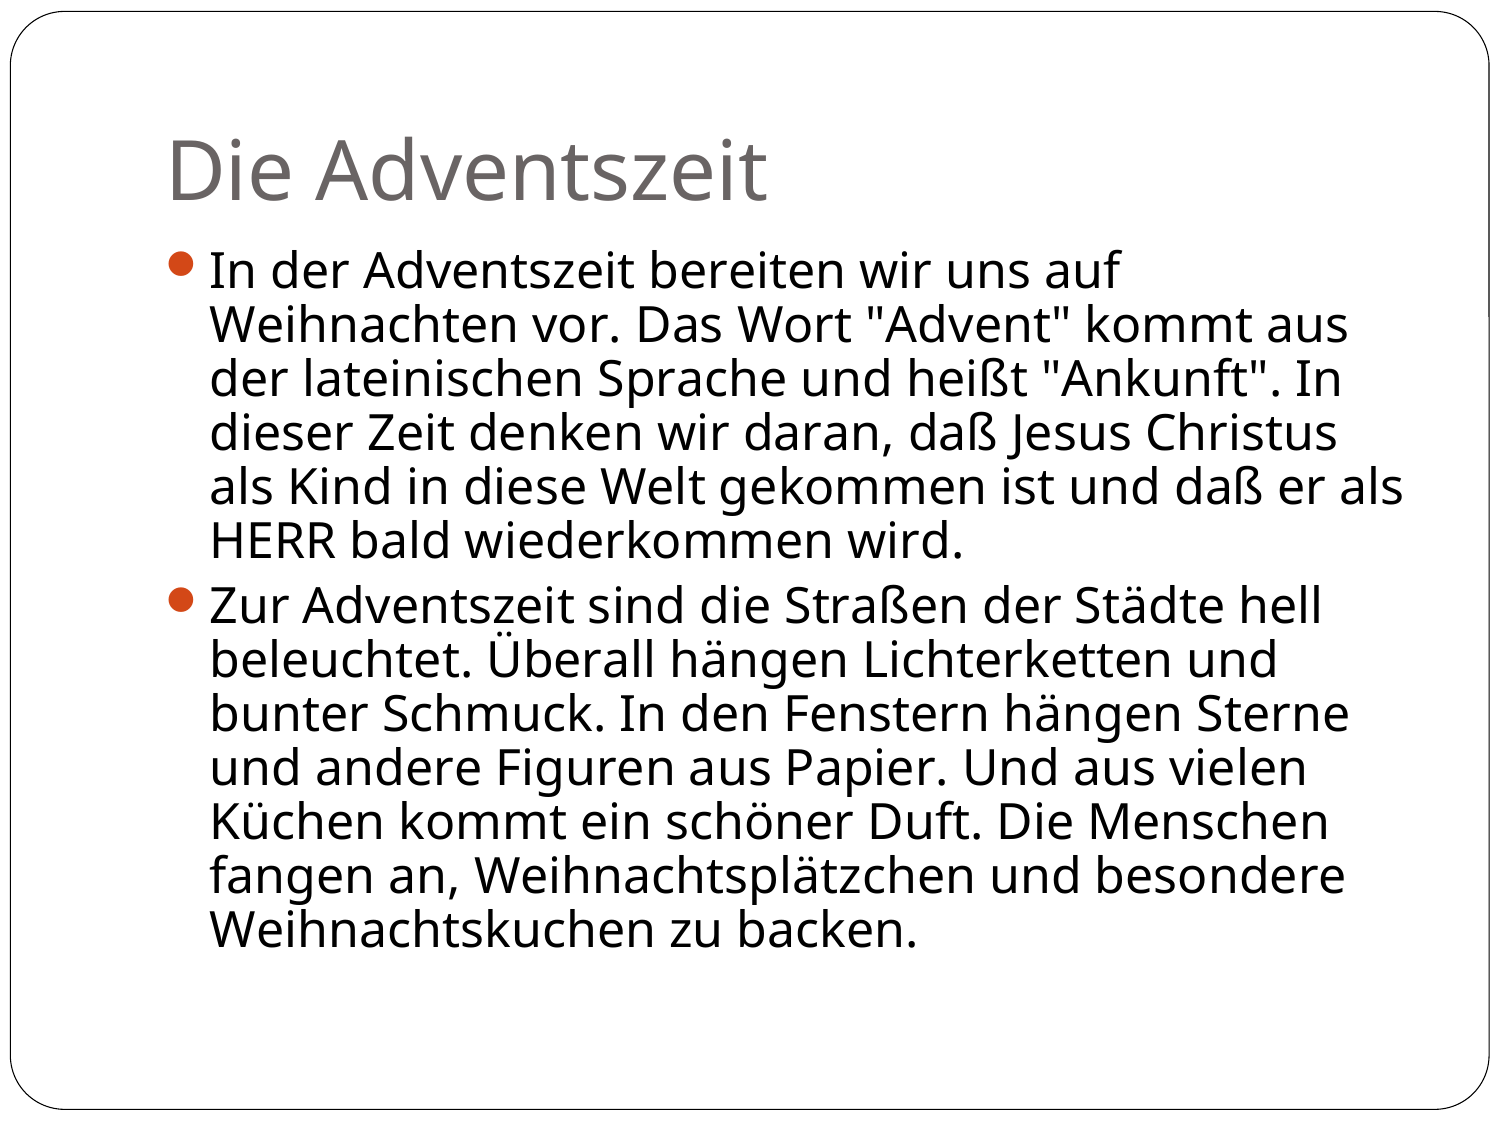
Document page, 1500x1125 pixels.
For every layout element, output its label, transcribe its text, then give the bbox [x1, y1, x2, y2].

list In der Adventszeit bereiten wir uns auf Weihnachten vor. Das Wort "Advent" kommt aus der lateinischen Sprache und heißt "Ankunft". In dieser Zeit denken wir daran, daß Jesus Christus als Kind in diese Welt gekommen ist und daß er als HERR bald wiederkommen wird. Zur Adventszeit sind die Straßen der Städte hell beleuchtet. Überall hängen Lichterketten und bunter Schmuck. In den Fenstern hängen Sterne und andere Figuren aus Papier. Und aus vielen Küchen kommt ein schöner Duft. Die Menschen fangen an, Weihnachtsplätzchen und besondere Weihnachtskuchen zu backen. [150, 237, 1426, 988]
title Die Adventszeit [150, 44, 1426, 233]
